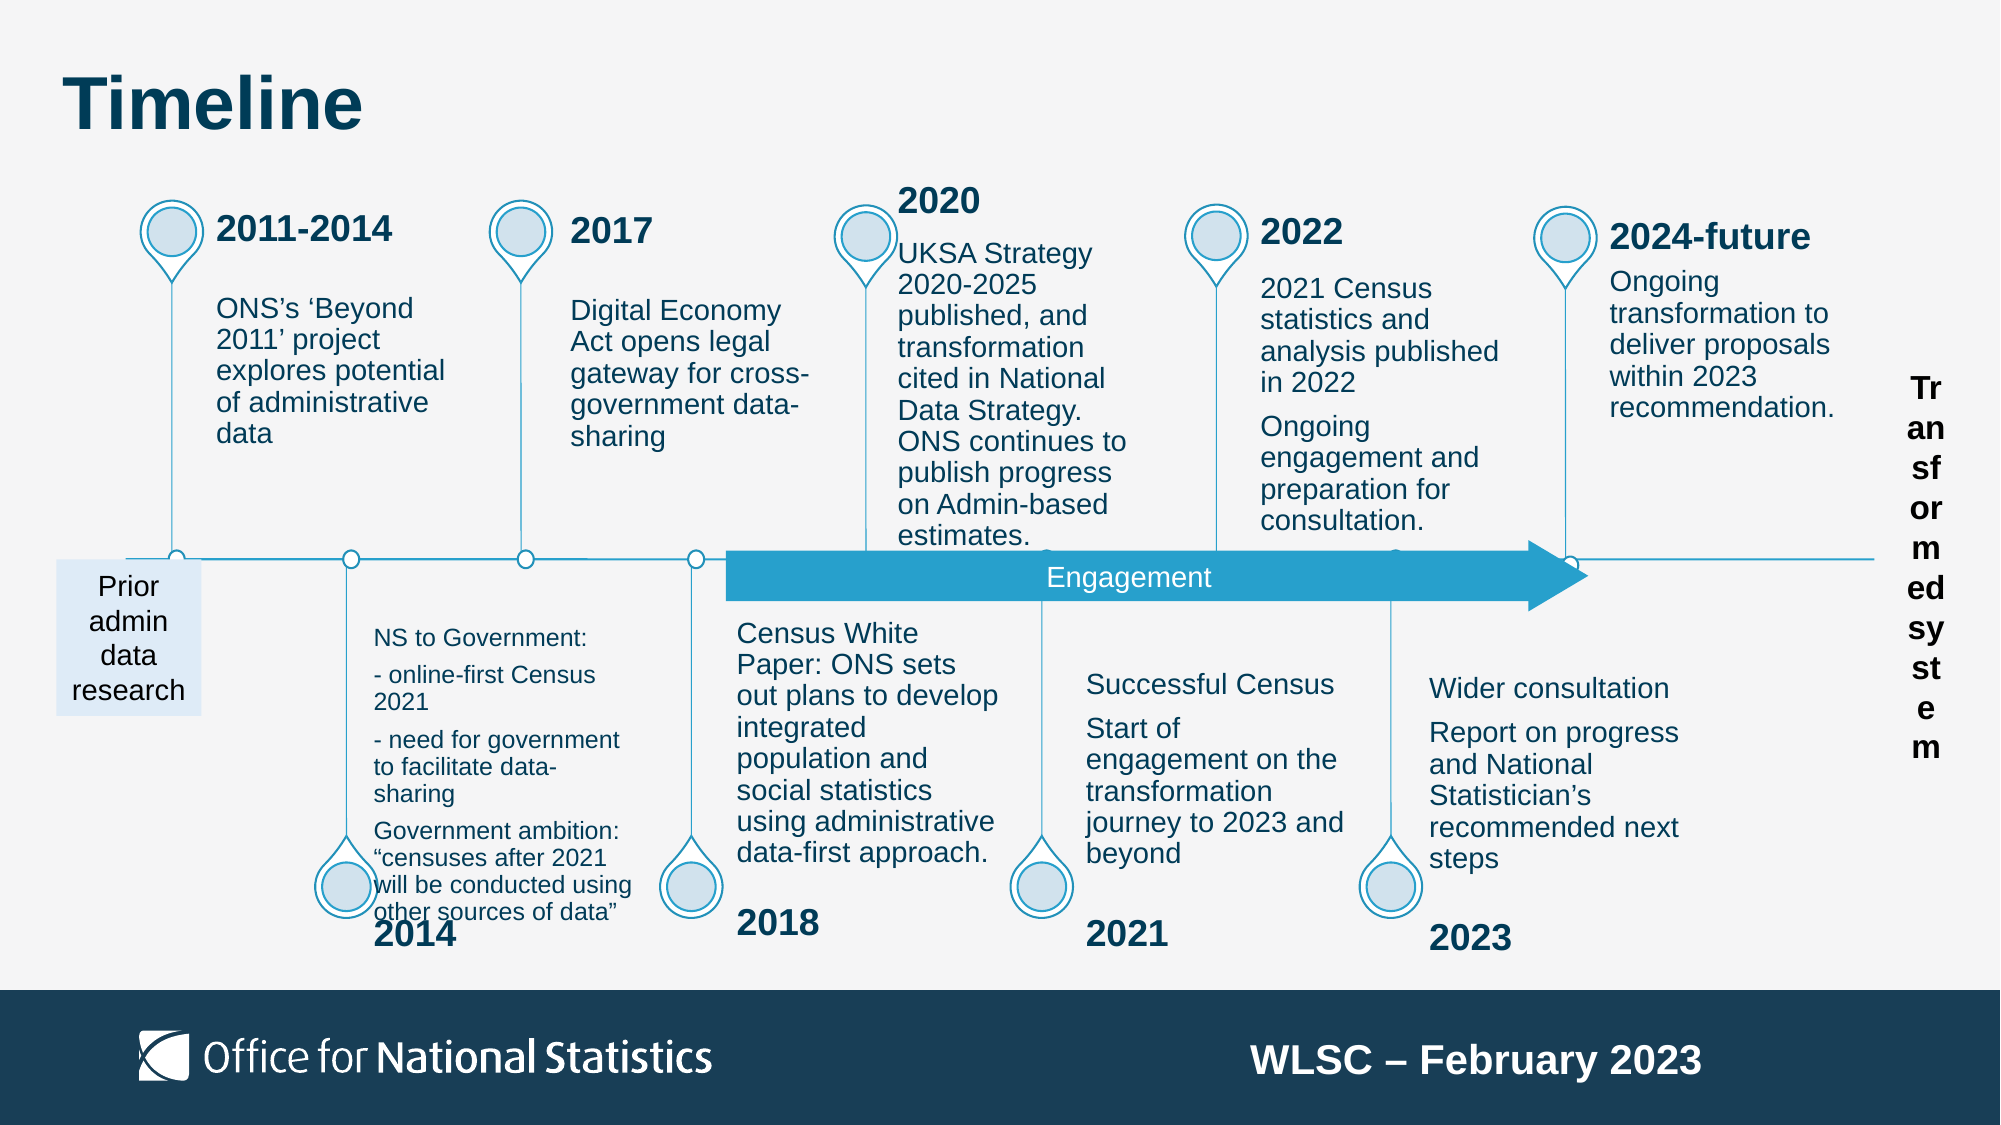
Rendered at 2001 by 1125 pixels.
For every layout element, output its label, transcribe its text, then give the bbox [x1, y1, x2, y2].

text_box [834, 205, 897, 286]
text_box Transformed system [1890, 358, 1962, 793]
text_box 2018 [736, 874, 1000, 973]
text_box [1185, 204, 1248, 286]
text_box 2023 [1429, 889, 1692, 988]
text_box 2017 [570, 182, 825, 281]
text_box 2014 [373, 885, 637, 983]
text_box [1534, 206, 1597, 288]
text_box [688, 550, 705, 569]
title Timeline [62, 61, 1788, 148]
text_box 2021 [1085, 884, 1349, 983]
text_box 2022 [1260, 175, 1524, 290]
text_box [168, 550, 185, 559]
text_box [1010, 837, 1073, 918]
text_box 2021 Census statistics and analysis published in 2022 Ongoing engagement and preparation for consultation. [1260, 290, 1524, 550]
text_box Census White Paper: ONS sets out plans to develop integrated population and social statistics using administrative data-first approach. [736, 602, 1000, 874]
text_box Ongoing transformation to deliver proposals within 2023 recommendation. [1609, 300, 1873, 601]
text_box Prior admin data research [56, 559, 202, 716]
text_box Engagement [725, 550, 1528, 602]
text_box ONS’s ‘Beyond 2011’ project explores potential of administrative data [215, 279, 479, 558]
text_box Digital Economy Act opens legal gateway for cross-government data-sharing [570, 281, 825, 560]
text_box UKSA Strategy 2020-2025 published, and transformation cited in National Data Strategy. ONS continues to publish progress on Admin-based estimates. [897, 260, 1164, 550]
text_box NS to Government: - online-first Census 2021 - need for government to facilitate data-sharing Government ambition: “censuses after 2021 will be conducted using other sources of data” [373, 606, 637, 885]
text_box [202, 550, 570, 569]
text_box [1528, 540, 1609, 612]
text_box [1359, 837, 1423, 918]
text_box [489, 200, 553, 282]
text_box [660, 837, 723, 918]
text_box 2024-future [1609, 176, 1873, 300]
text_box WLSC – February 2023 [1235, 1025, 1866, 1086]
text_box Successful Census Start of engagement on the transformation journey to 2023 and beyond [1085, 606, 1349, 884]
text_box Wider consultation Report on progress and National Statistician’s recommended next steps [1429, 610, 1692, 889]
text_box 2020 [897, 142, 1164, 260]
text_box [315, 838, 373, 918]
text_box [140, 200, 204, 282]
text_box 2011-2014 [215, 180, 479, 279]
